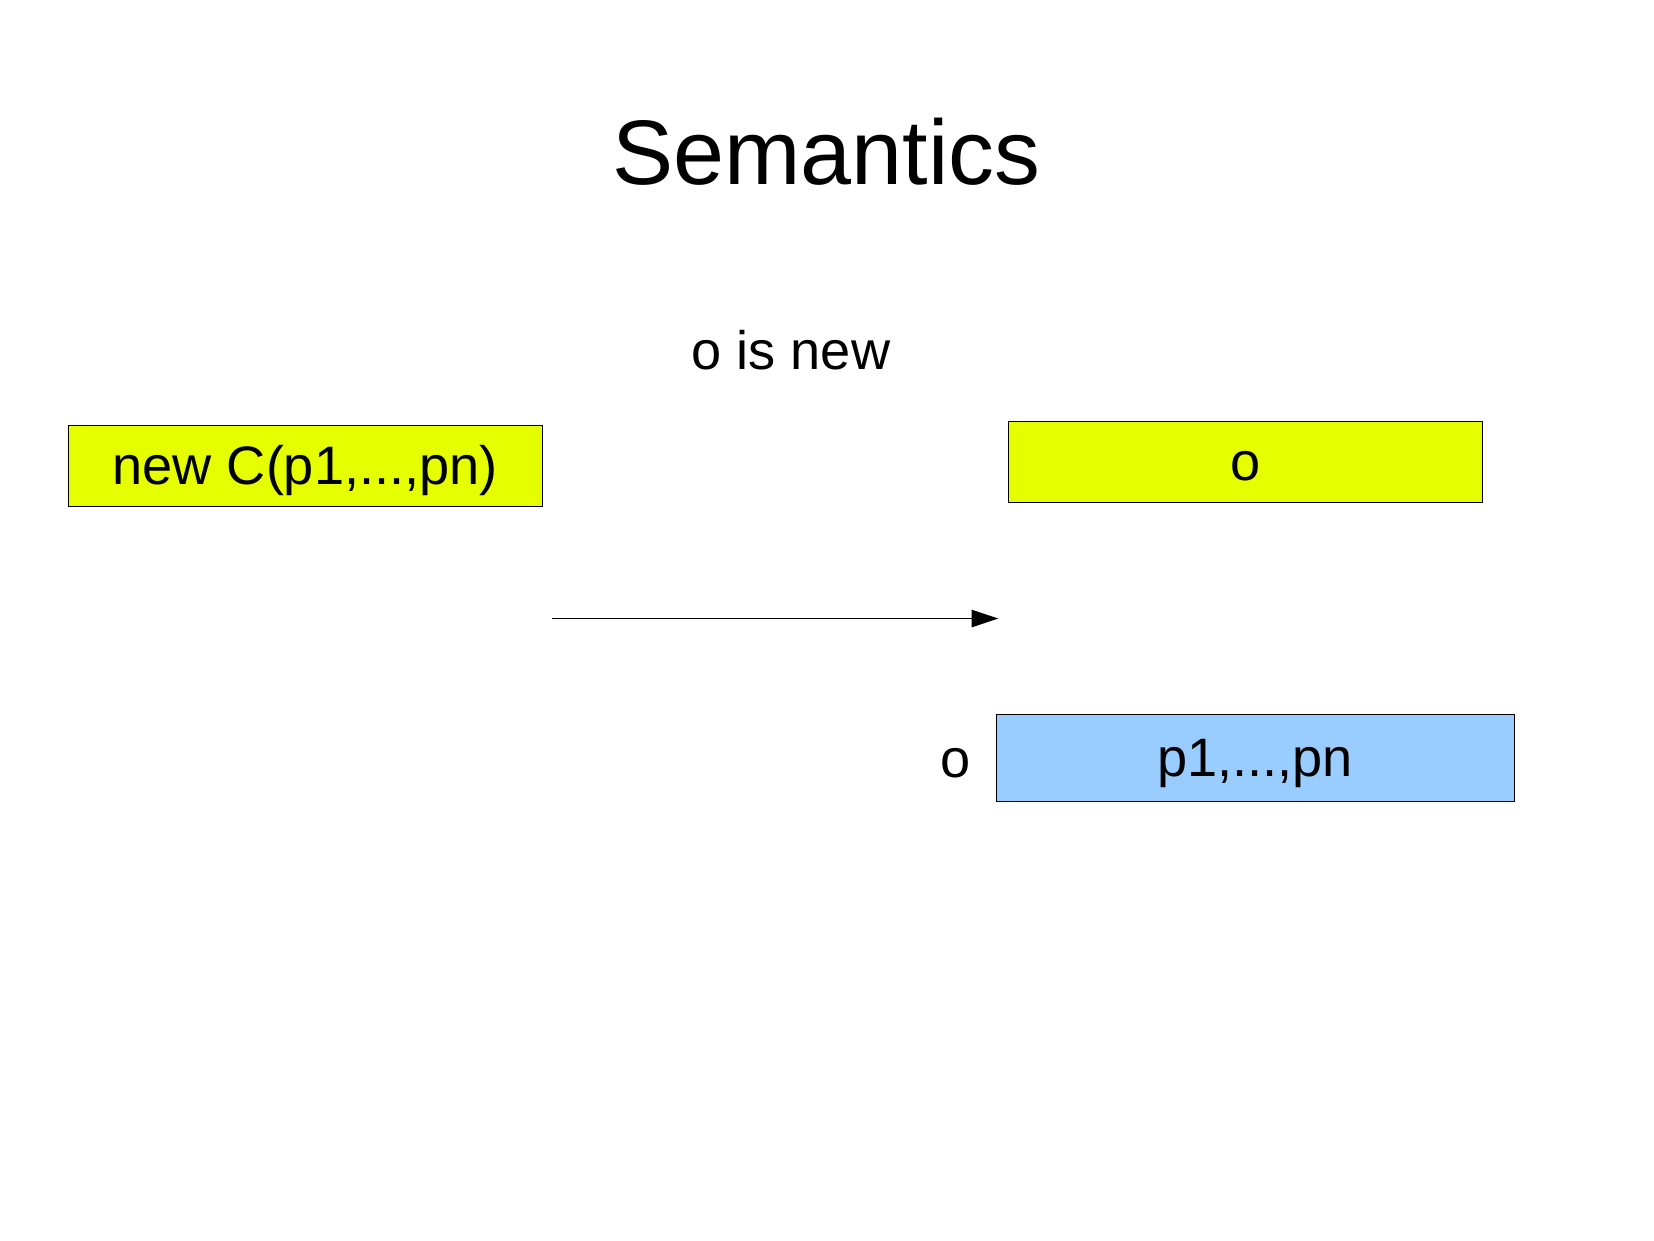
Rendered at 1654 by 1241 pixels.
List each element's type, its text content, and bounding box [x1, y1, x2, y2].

text_box new C(p1,...,pn) [68, 425, 543, 507]
text_box o [1008, 421, 1483, 503]
text_box o is new [676, 313, 910, 389]
text_box p1,...,pn [996, 714, 1515, 802]
text_box o [925, 720, 1005, 797]
title Semantics [82, 49, 1571, 257]
